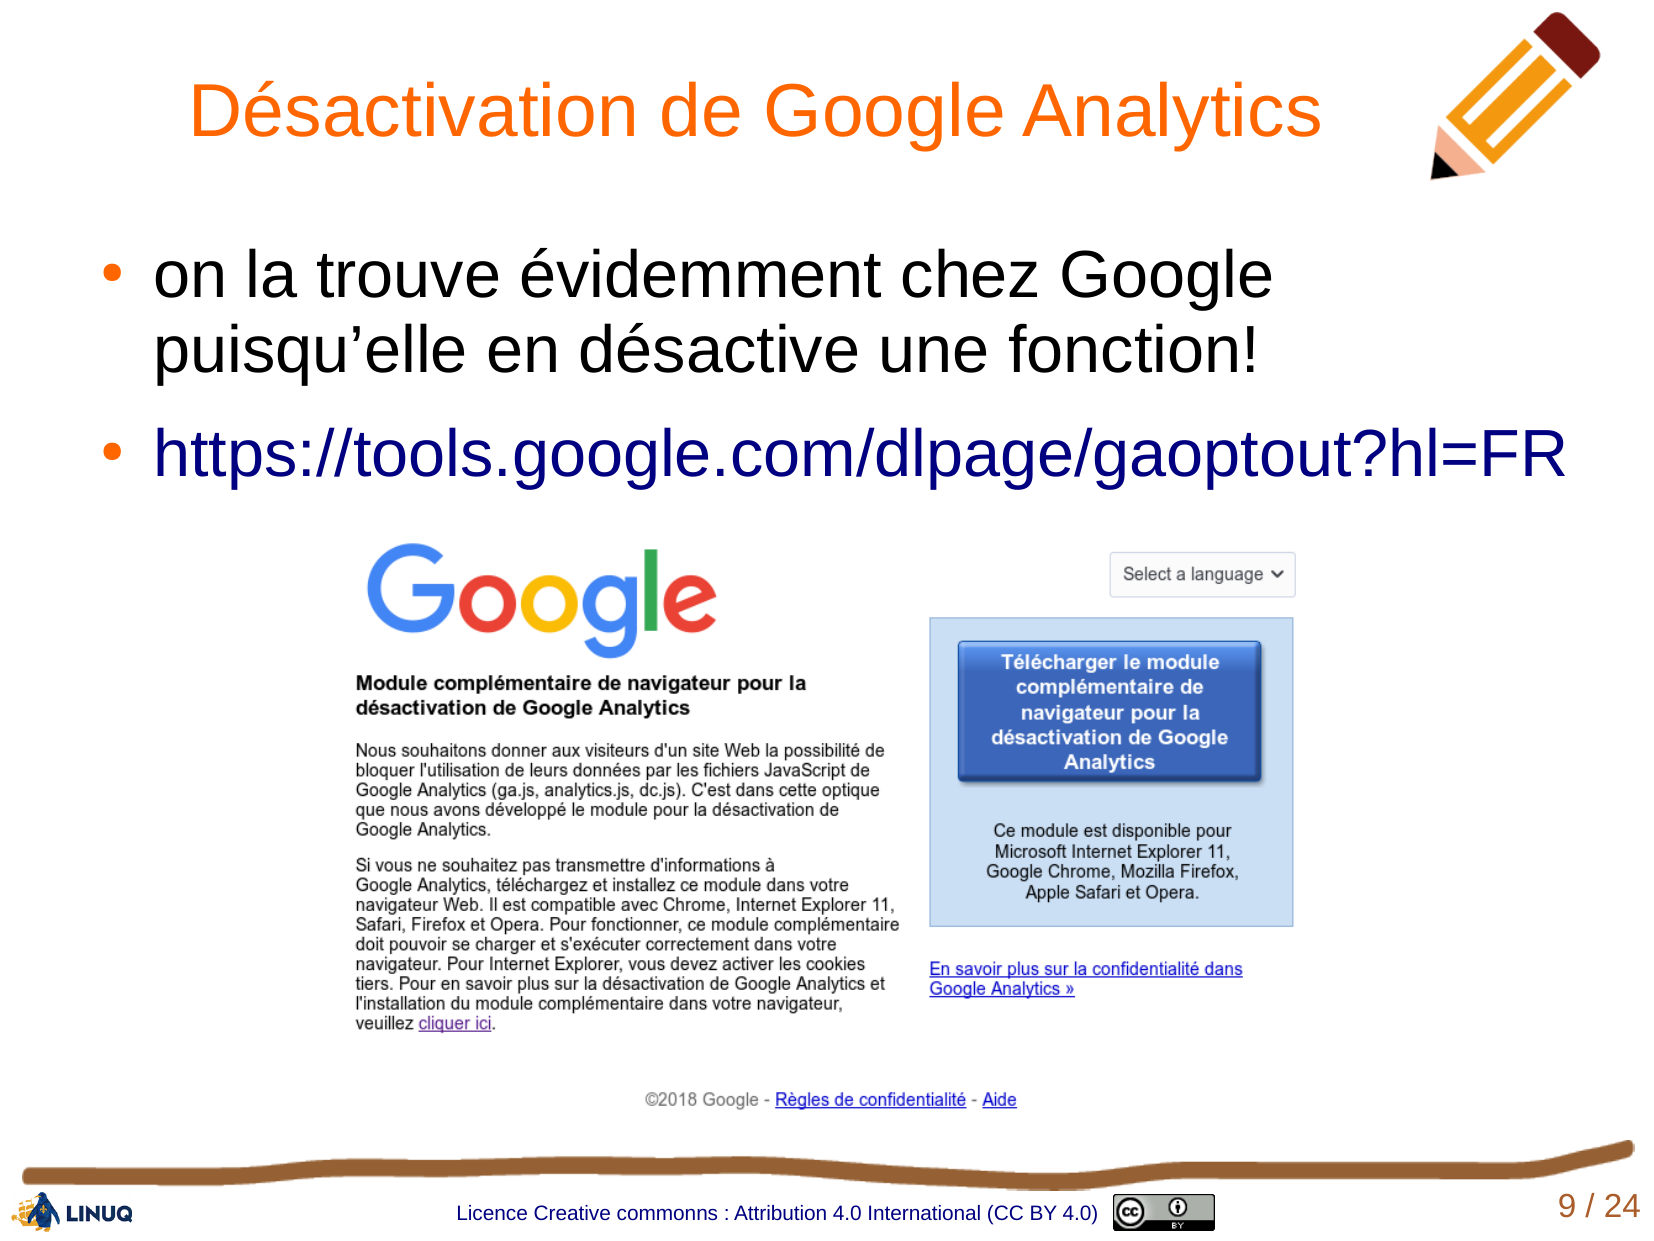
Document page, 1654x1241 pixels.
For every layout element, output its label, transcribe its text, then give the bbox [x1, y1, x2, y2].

picture [22, 1140, 1635, 1191]
picture [1113, 1194, 1215, 1231]
title Désactivation de Google Analytics [82, 49, 1430, 172]
list on la trouve évidemment chez Google puisqu’elle en désactive une fonction! https://tools.google.com/dlpage/gaoptout?hl=FR [82, 237, 1571, 538]
picture [336, 531, 1317, 1123]
picture [11, 1192, 132, 1232]
picture [1430, 12, 1601, 181]
